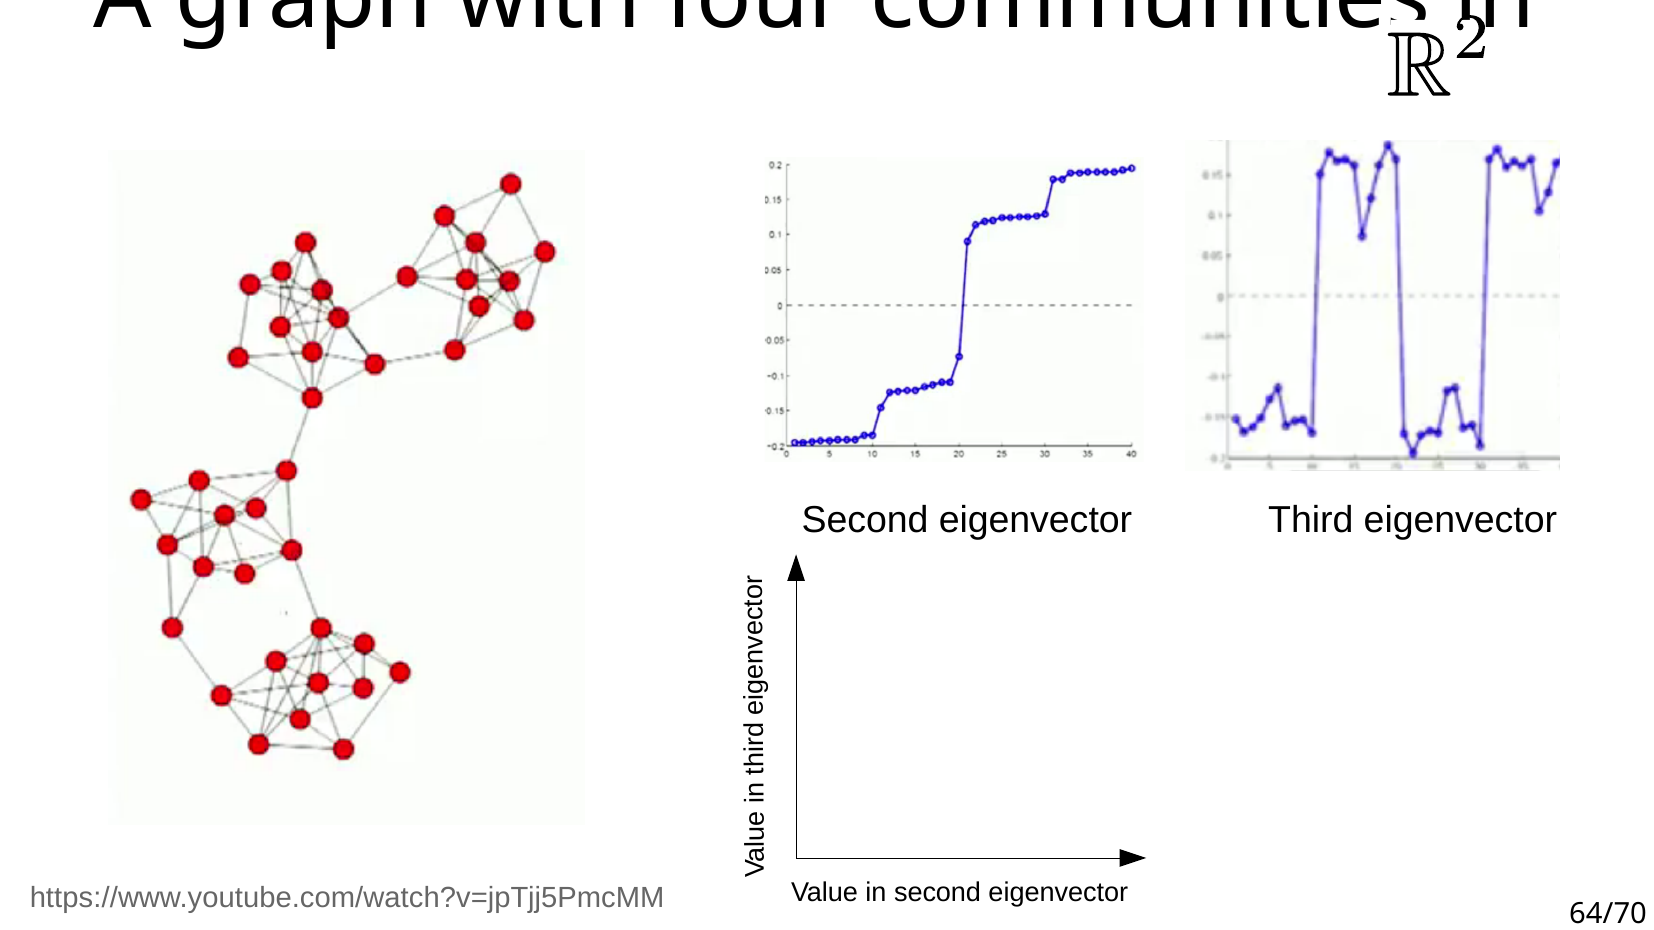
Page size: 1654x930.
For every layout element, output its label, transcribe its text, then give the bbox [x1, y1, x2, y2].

text_box Third eigenvector [1253, 491, 1573, 549]
title A graph with four communities in [82, 0, 1571, 120]
text_box https://www.youtube.com/watch?v=jpTjj5PmcMM [15, 873, 976, 921]
picture [765, 157, 1144, 462]
text_box [1387, 15, 1486, 96]
picture [1185, 140, 1561, 471]
text_box Value in second eigenvector [777, 869, 1163, 915]
text_box Second eigenvector [786, 491, 1147, 549]
text_box Value in third eigenvector [729, 543, 778, 873]
picture [108, 150, 586, 826]
